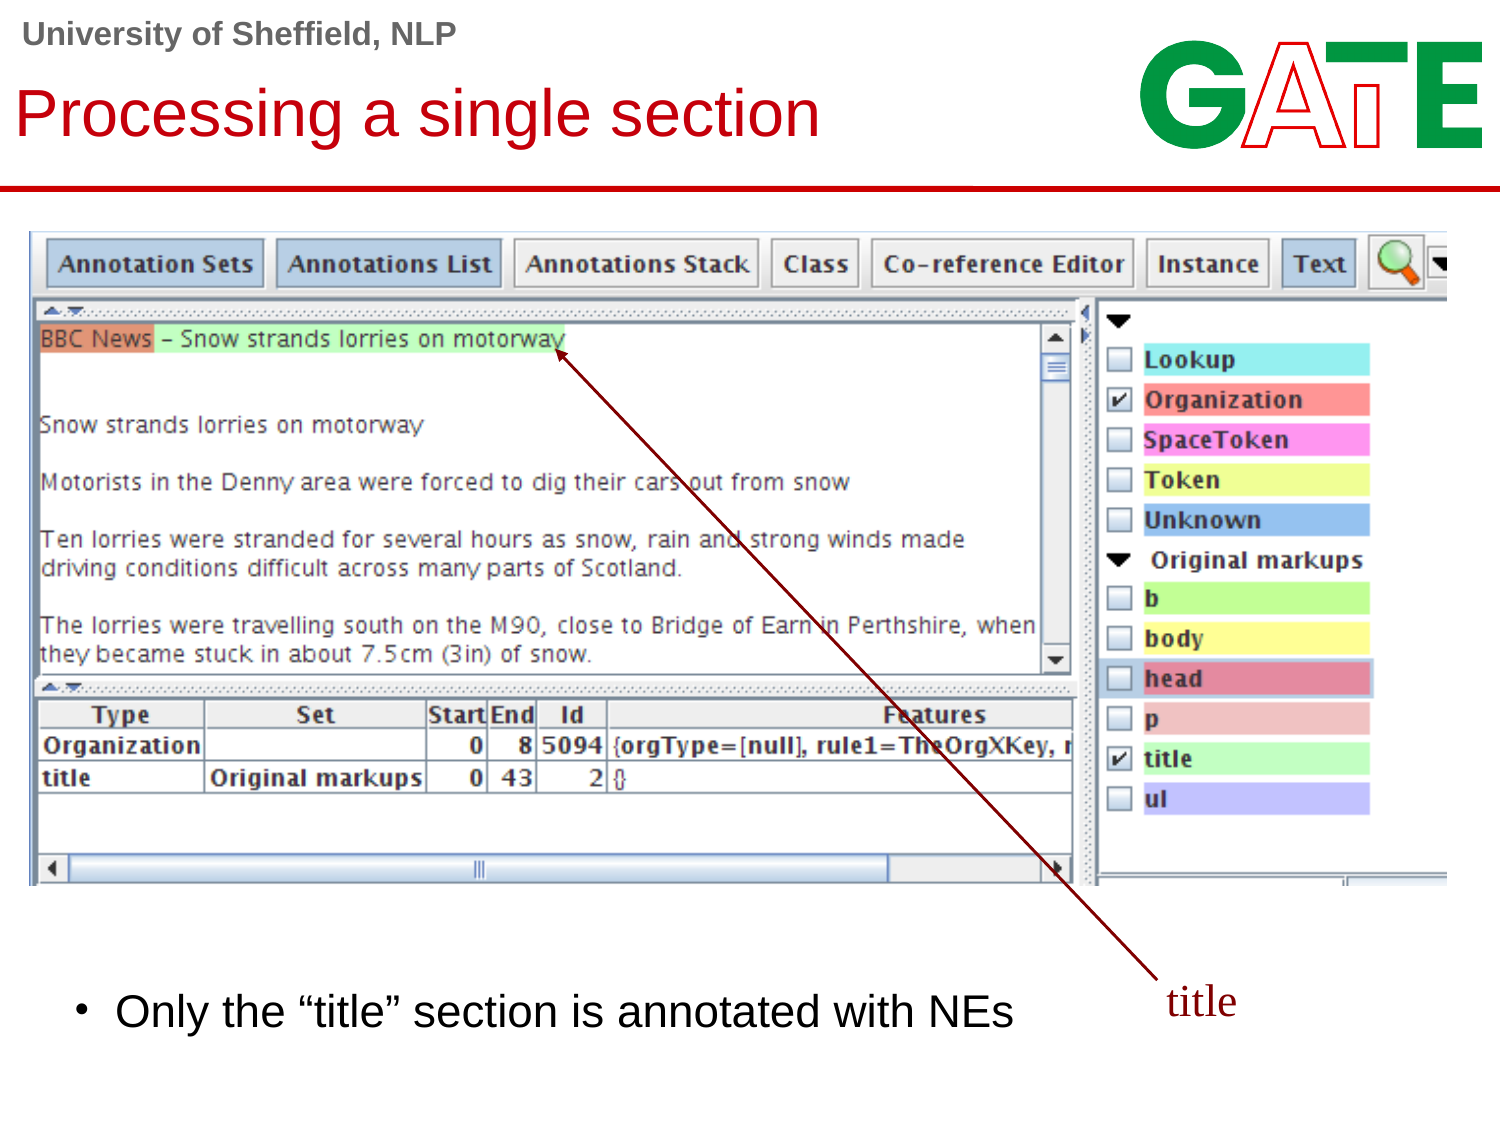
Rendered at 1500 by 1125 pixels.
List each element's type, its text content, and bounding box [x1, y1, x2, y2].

text_box Only the “title” section is annotated with NEs [59, 974, 1270, 1045]
picture [1241, 23, 1489, 166]
title Processing a single section [0, 4, 1241, 215]
text_box title [1151, 963, 1359, 1034]
picture [29, 231, 1447, 886]
